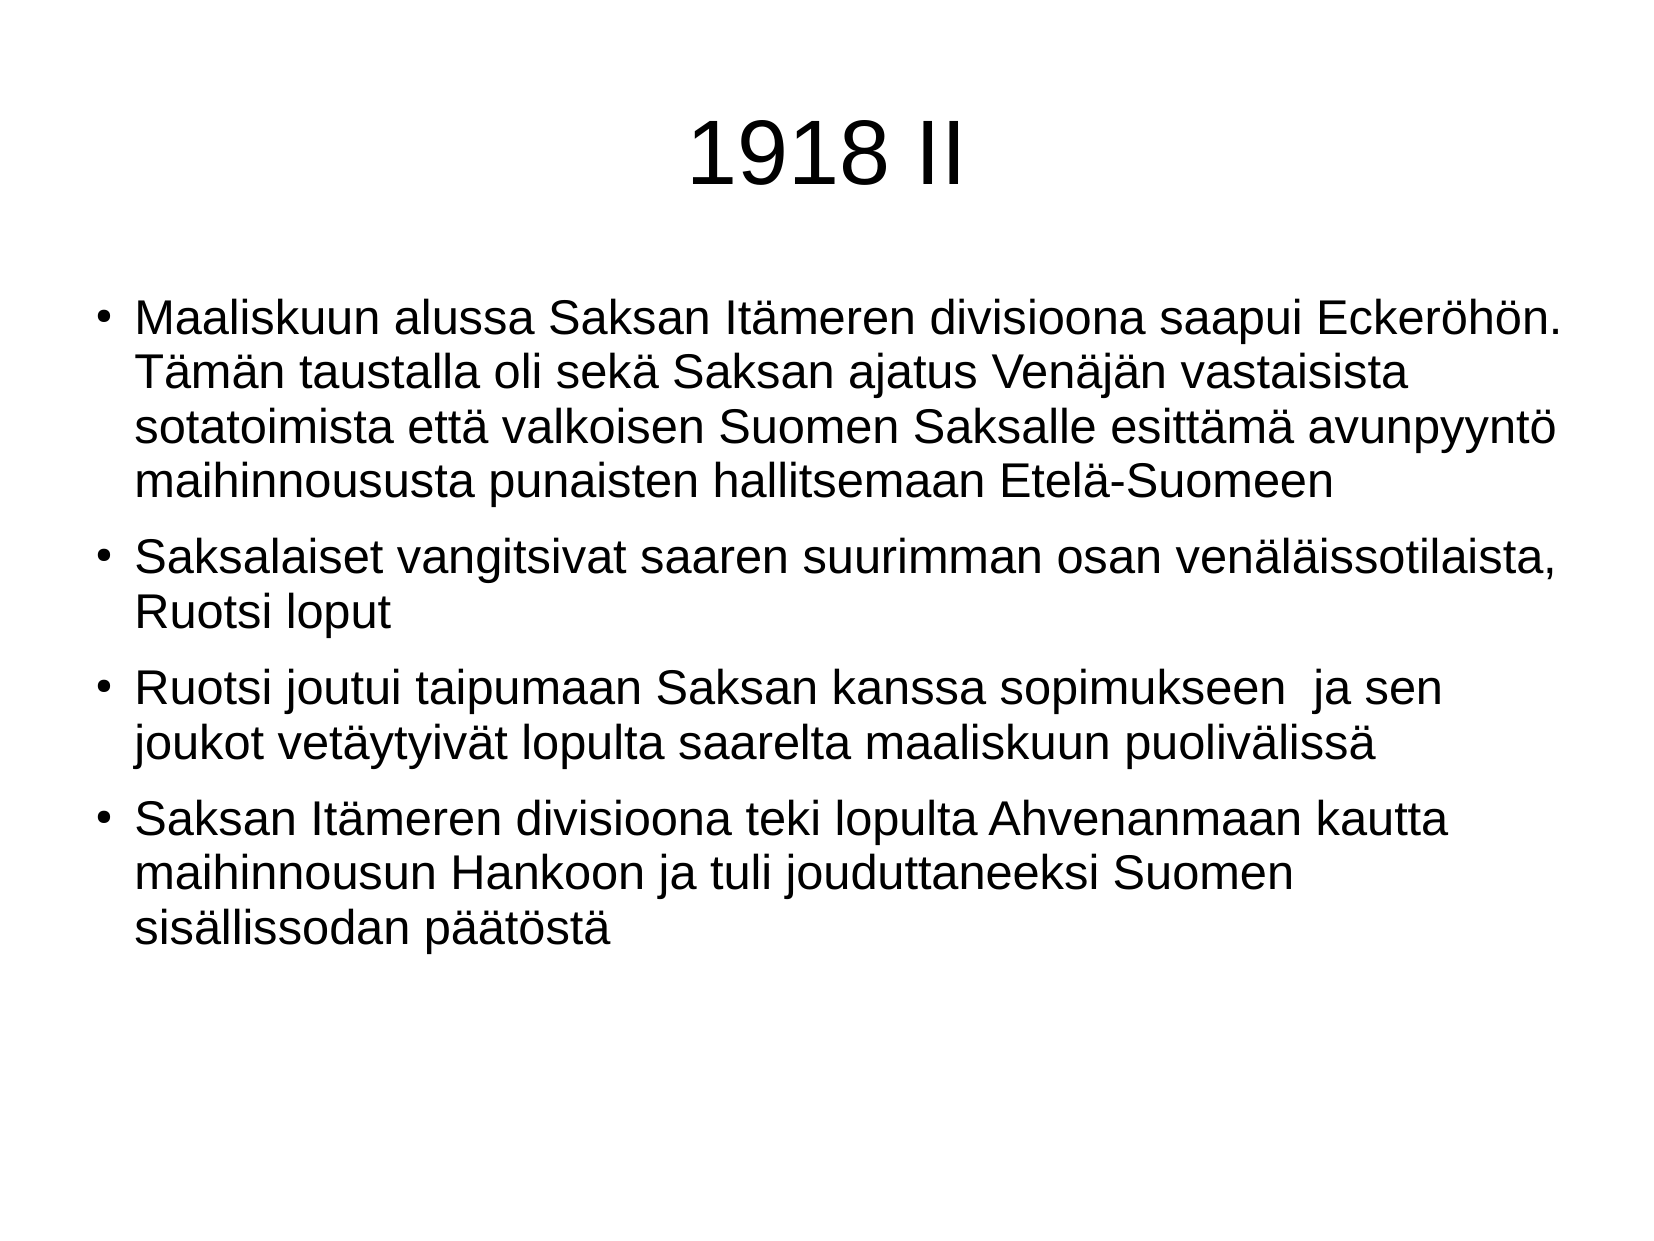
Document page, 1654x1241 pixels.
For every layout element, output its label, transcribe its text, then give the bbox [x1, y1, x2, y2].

list Maaliskuun alussa Saksan Itämeren divisioona saapui Eckeröhön. Tämän taustalla oli sekä Saksan ajatus Venäjän vastaisista sotatoimista että valkoisen Suomen Saksalle esittämä avunpyyntö maihinnoususta punaisten hallitsemaan Etelä-Suomeen Saksalaiset vangitsivat saaren suurimman osan venäläissotilaista, Ruotsi loput Ruotsi joutui taipumaan Saksan kanssa sopimukseen ja sen joukot vetäytyivät lopulta saarelta maaliskuun puolivälissä Saksan Itämeren divisioona teki lopulta Ahvenanmaan kautta maihinnousun Hankoon ja tuli jouduttaneeksi Suomen sisällissodan päätöstä [82, 290, 1571, 1010]
title 1918 II [82, 49, 1571, 257]
